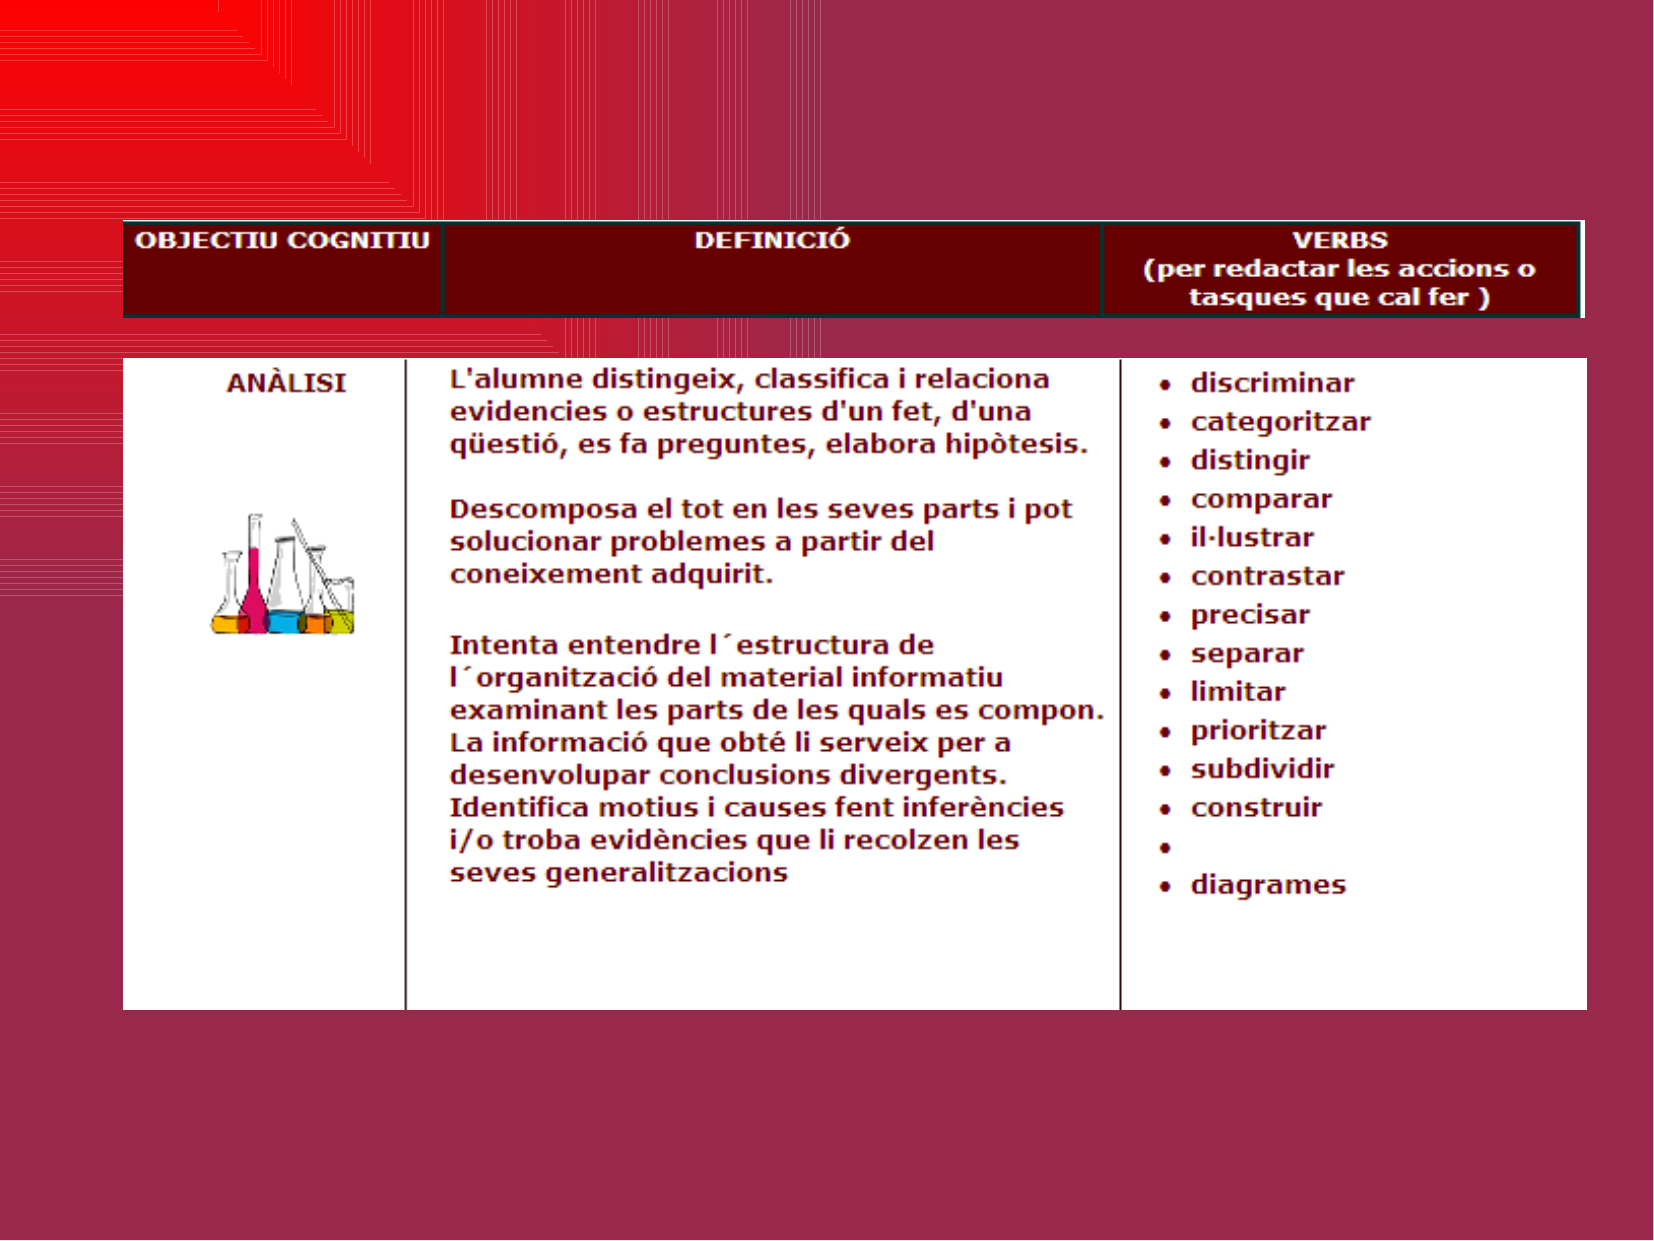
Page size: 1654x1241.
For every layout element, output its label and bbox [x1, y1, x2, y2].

picture [123, 358, 1587, 1010]
picture [123, 220, 1585, 318]
